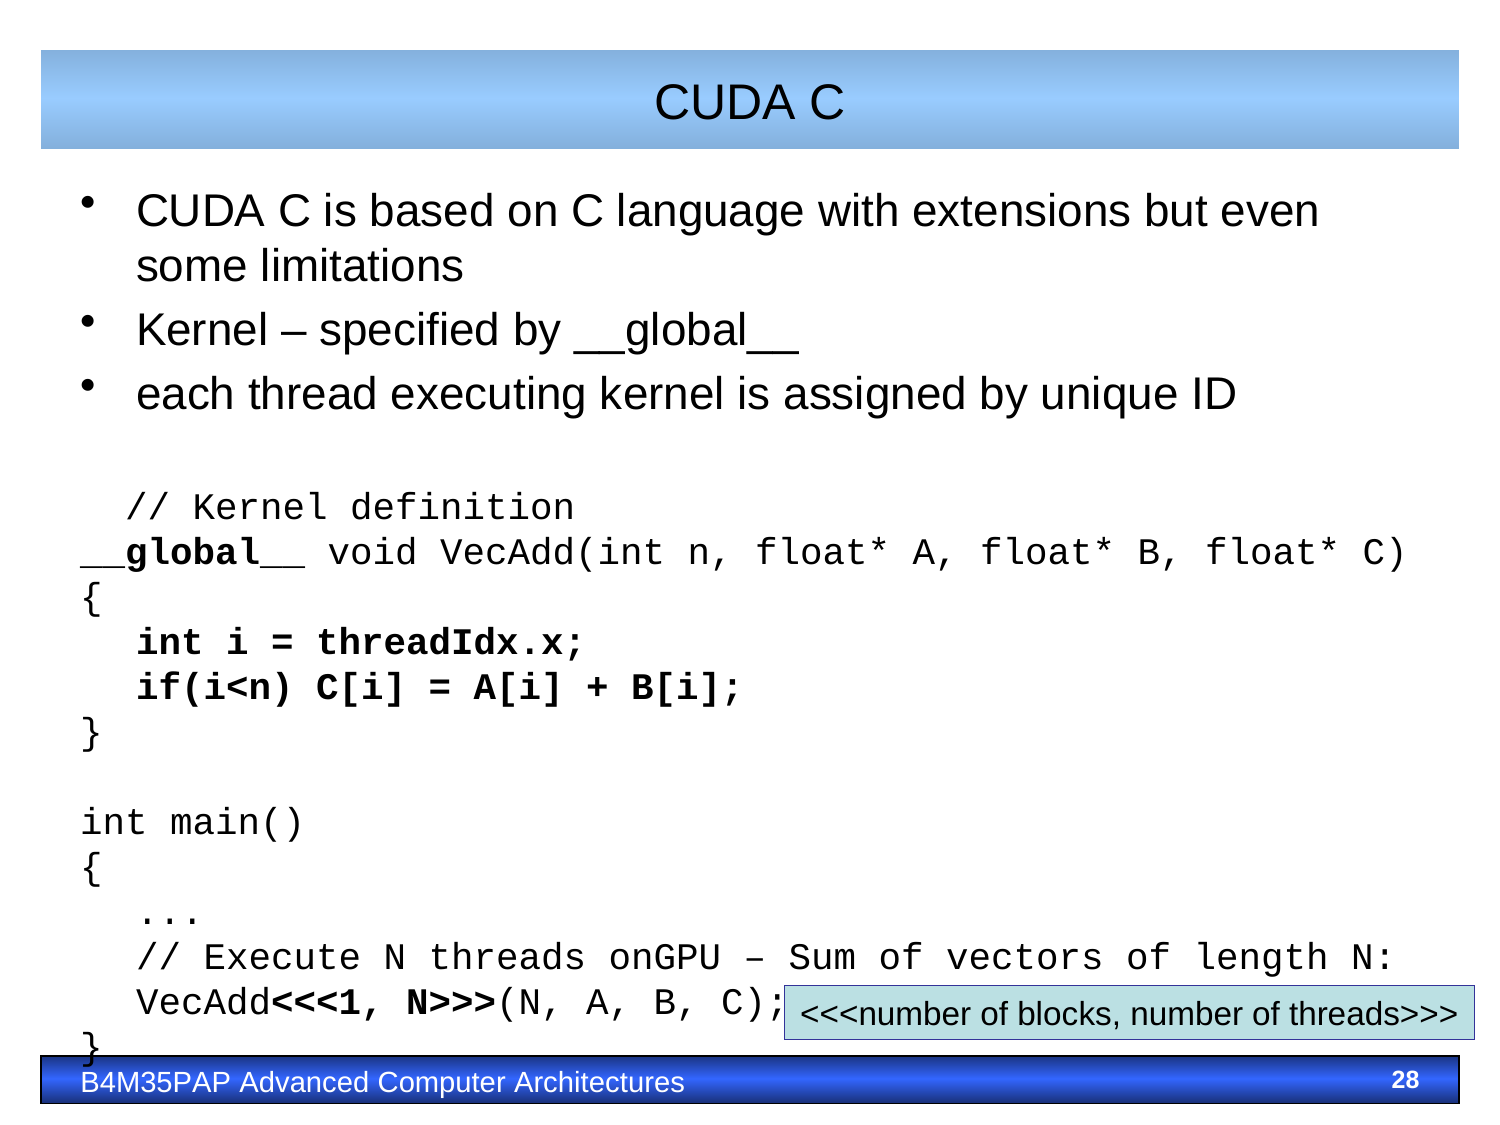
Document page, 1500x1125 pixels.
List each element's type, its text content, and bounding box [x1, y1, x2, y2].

text_box <<<number of blocks, number of threads>>> [784, 985, 1475, 1040]
title CUDA C [41, 50, 1459, 149]
list CUDA C is based on C language with extensions but even some limitations Kernel – specified by __global__ each thread executing kernel is assigned by unique ID // Kernel definition __global__ void VecAdd(int n, float* A, float* B, float* C) { int i = threadIdx.x; if(i<n) C[i] = A[i] + B[i]; } int main() { ... // Execute N threads onGPU – Sum of vectors of length N: VecAdd<<<1, N>>>(N, A, B, C); } [64, 172, 1436, 1000]
